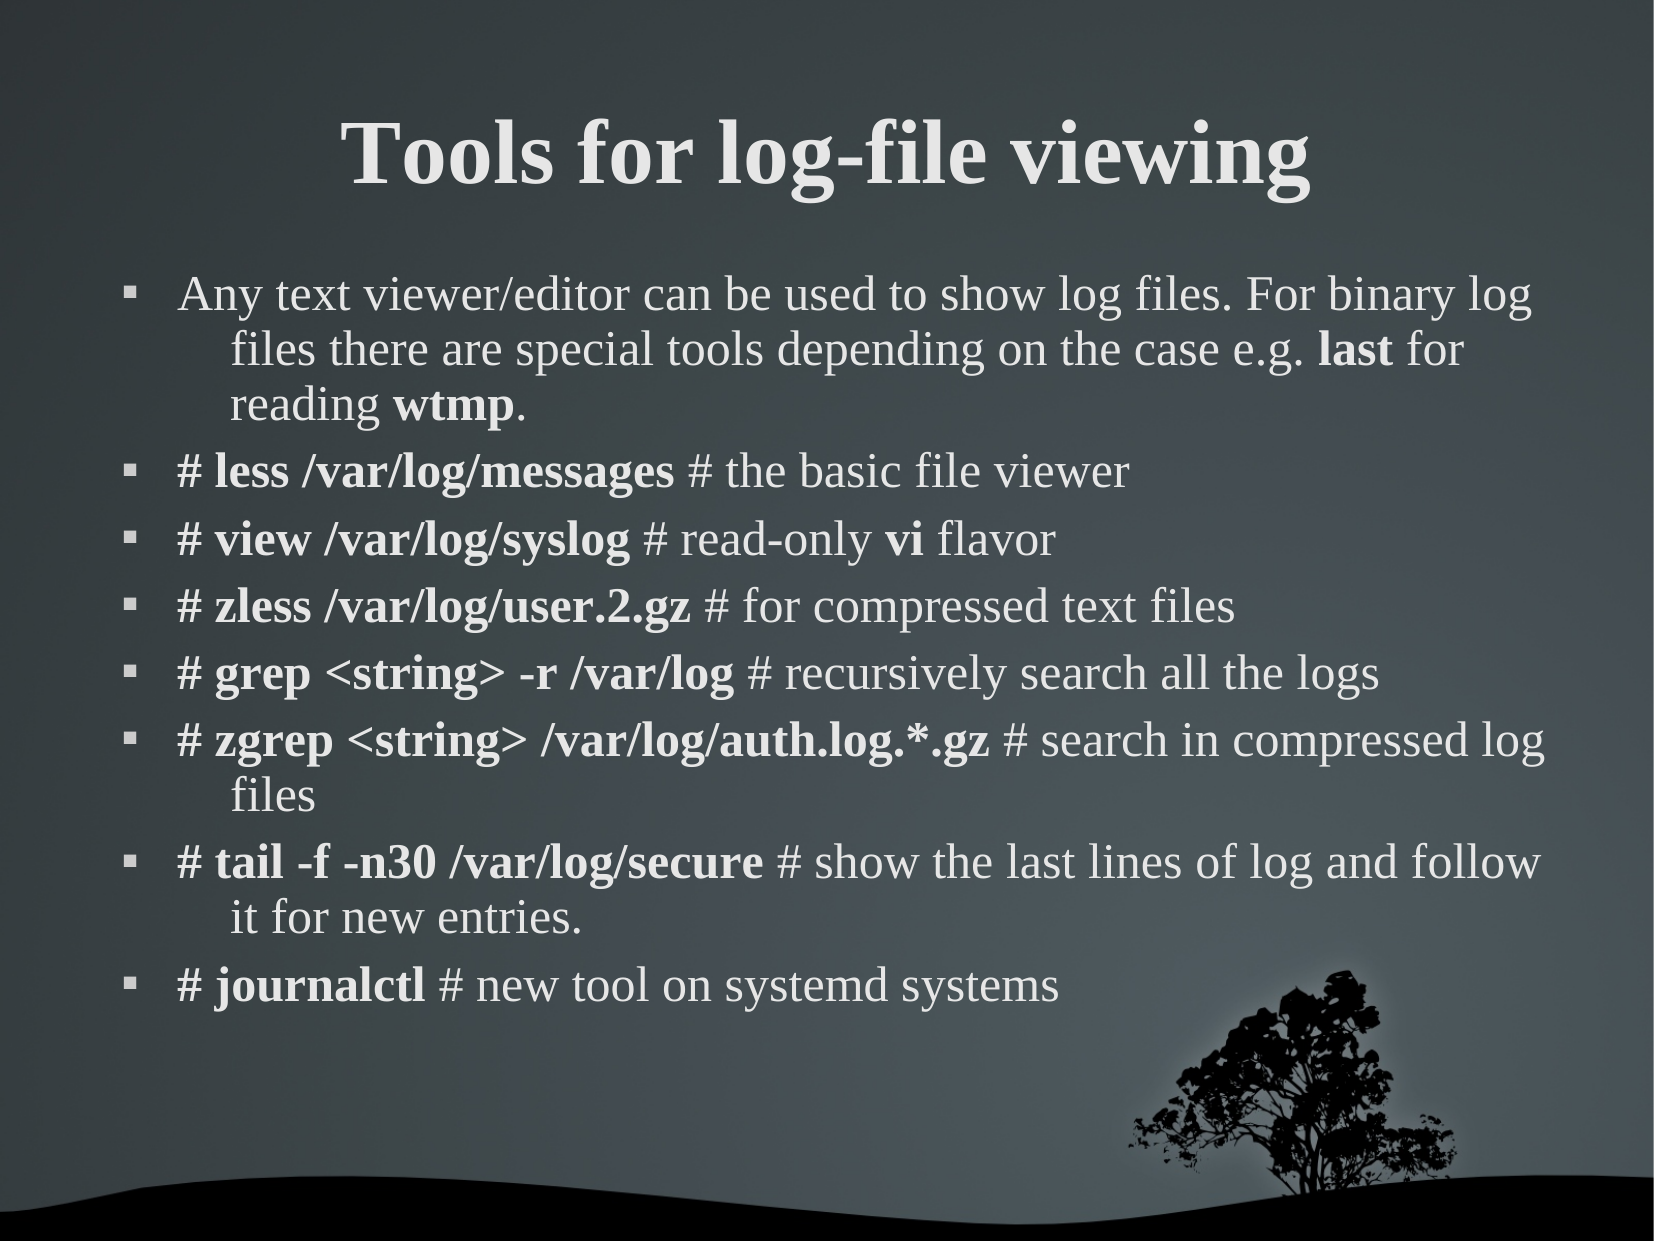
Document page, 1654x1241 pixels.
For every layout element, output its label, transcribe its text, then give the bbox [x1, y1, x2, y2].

list Any text viewer/editor can be used to show log files. For binary log files there are special tools depending on the case e.g. last for reading wtmp. # less /var/log/messages # the basic file viewer # view /var/log/syslog # read-only vi flavor # zless /var/log/user.2.gz # for compressed text files # grep <string> -r /var/log # recursively search all the logs # zgrep <string> /var/log/auth.log.*.gz # search in compressed log files # tail -f -n30 /var/log/secure # show the last lines of log and follow it for new entries. # journalctl # new tool on systemd systems [88, 265, 1577, 1212]
picture [0, 0, 1654, 1241]
title Tools for log-file viewing [82, 33, 1571, 273]
